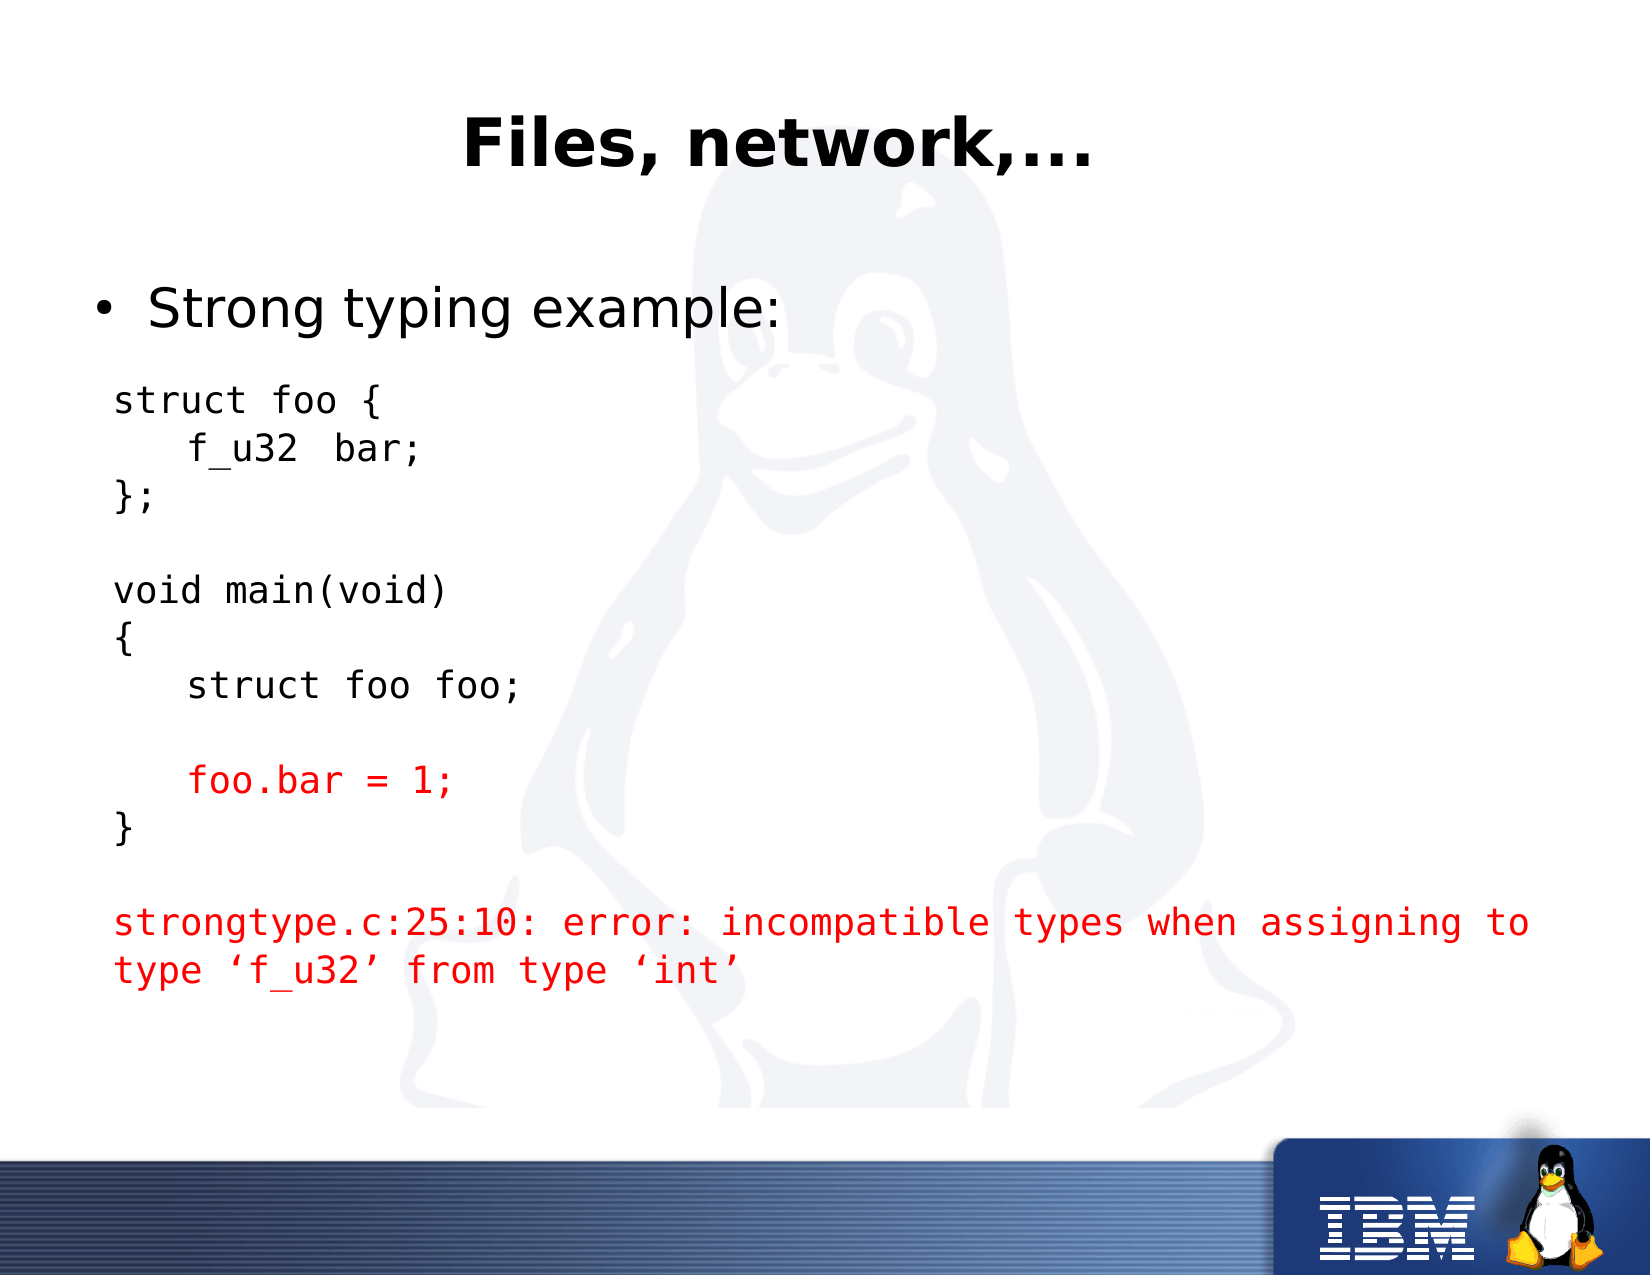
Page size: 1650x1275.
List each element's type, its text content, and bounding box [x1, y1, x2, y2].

list Strong typing example: [76, 277, 1457, 1171]
text_box struct foo { f_u32 bar; }; void main(void) { struct foo foo; foo.bar = 1; } strongtype.c:25:10: error: incompatible types when assigning to type ‘f_u32’ from type ‘int’ [112, 374, 1576, 1126]
title Files, network,... [76, 76, 1457, 211]
